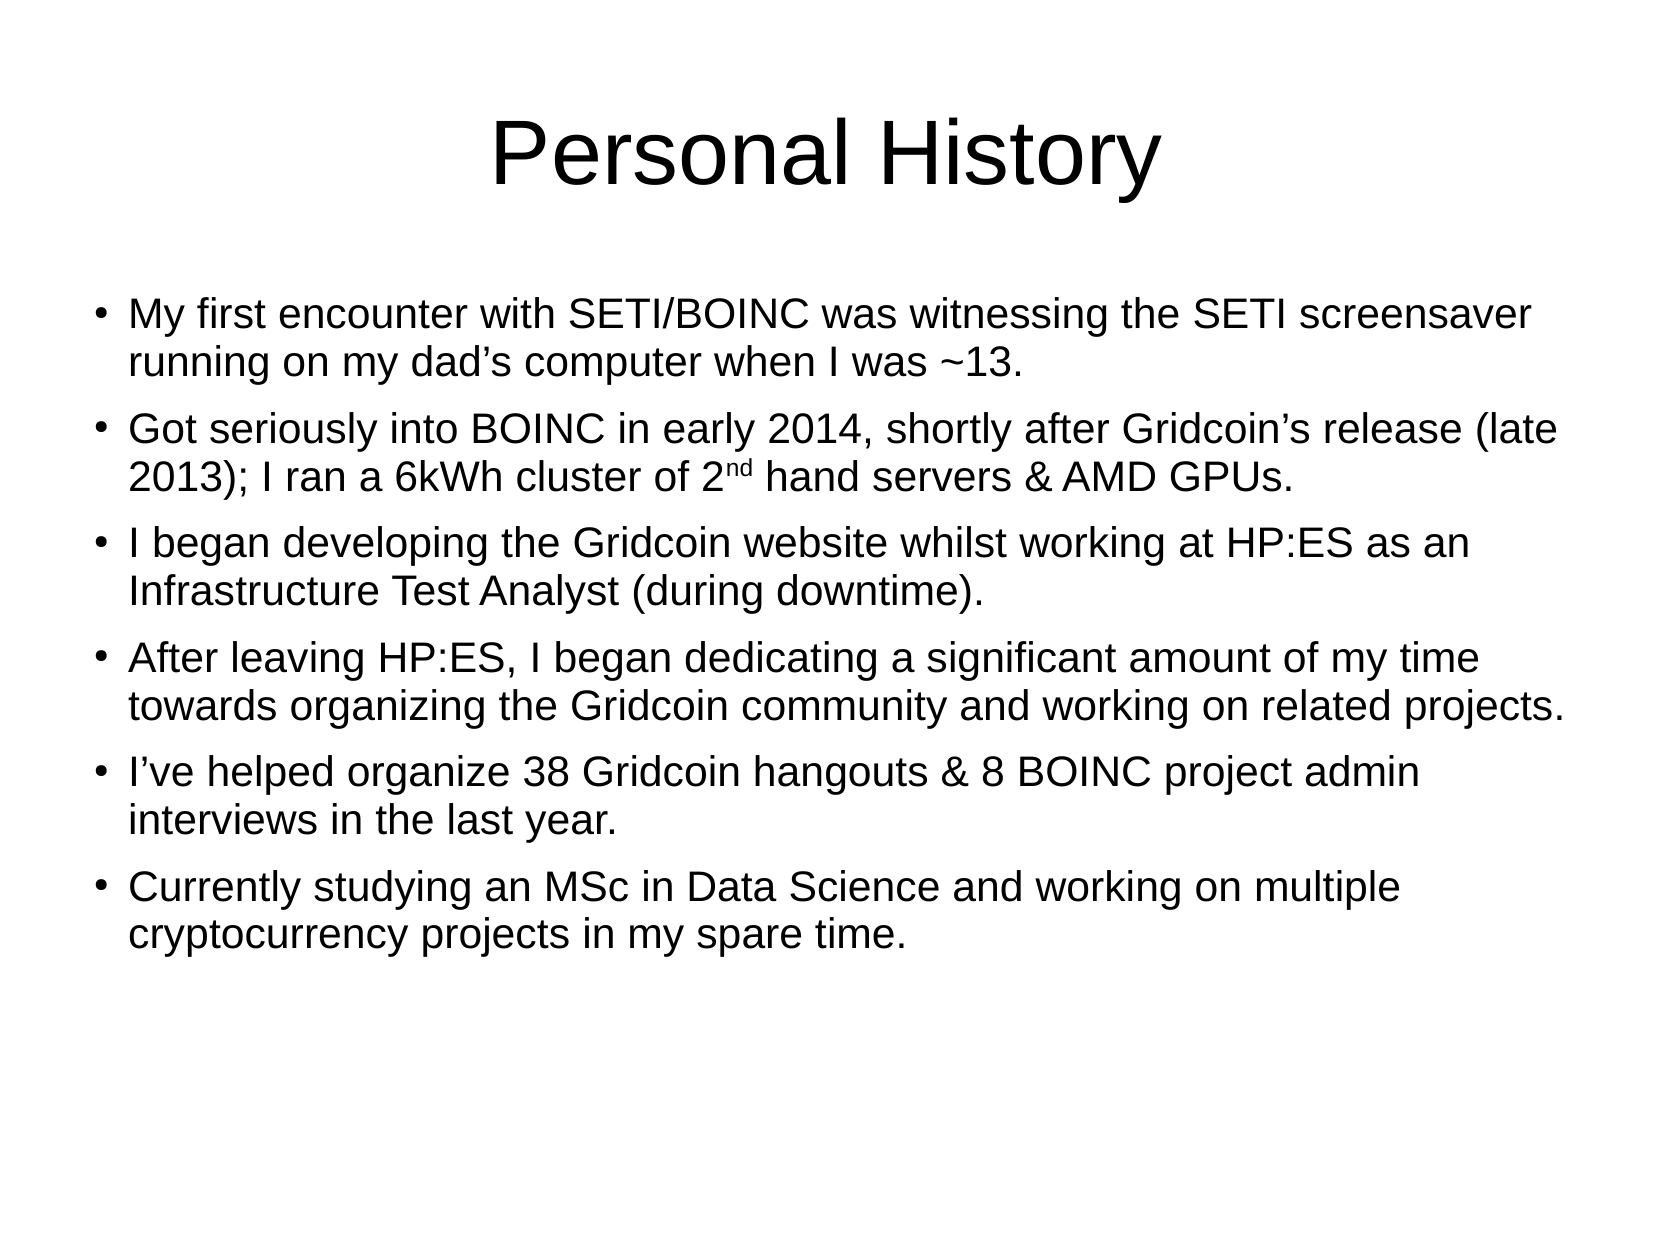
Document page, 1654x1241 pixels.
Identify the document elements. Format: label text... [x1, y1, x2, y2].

list My first encounter with SETI/BOINC was witnessing the SETI screensaver running on my dad’s computer when I was ~13. Got seriously into BOINC in early 2014, shortly after Gridcoin’s release (late 2013); I ran a 6kWh cluster of 2nd hand servers & AMD GPUs. I began developing the Gridcoin website whilst working at HP:ES as an Infrastructure Test Analyst (during downtime). After leaving HP:ES, I began dedicating a significant amount of my time towards organizing the Gridcoin community and working on related projects. I’ve helped organize 38 Gridcoin hangouts & 8 BOINC project admin interviews in the last year. Currently studying an MSc in Data Science and working on multiple cryptocurrency projects in my spare time. [82, 290, 1571, 1010]
title Personal History [82, 49, 1571, 257]
